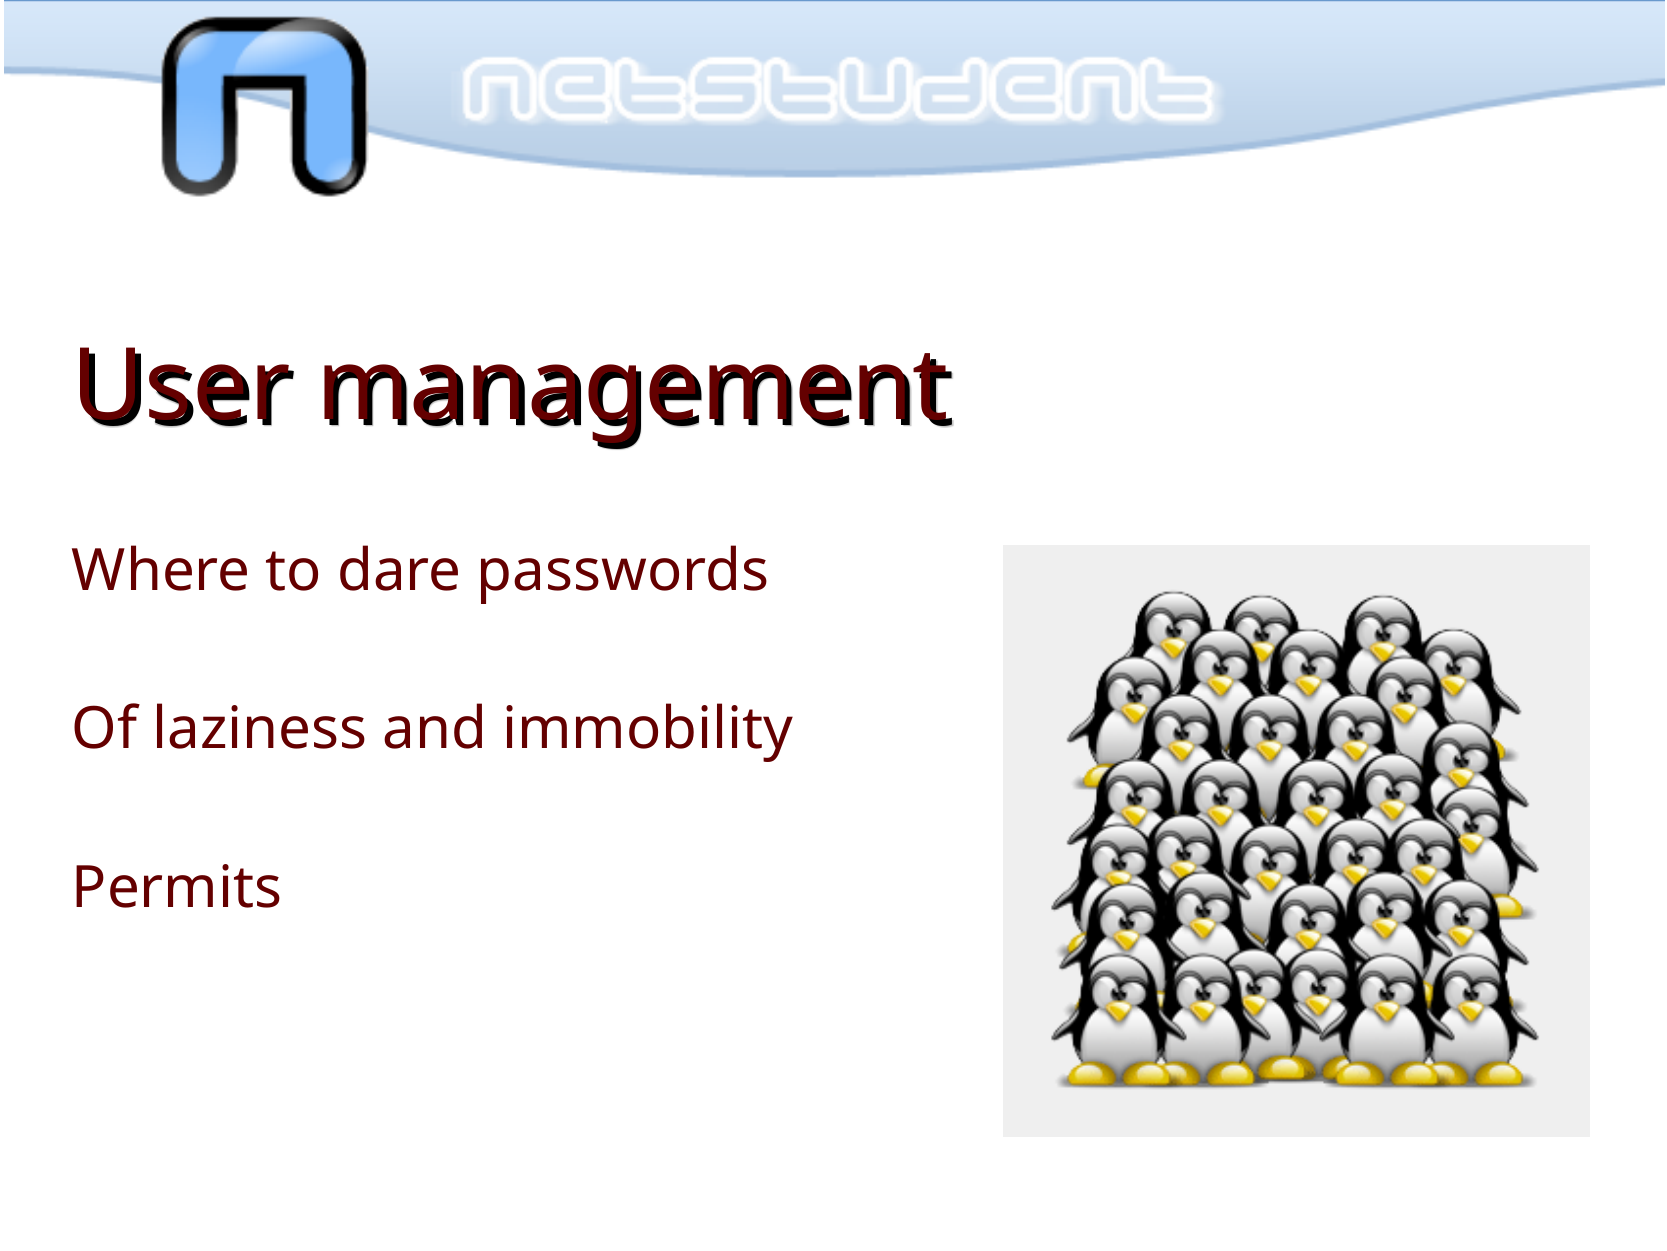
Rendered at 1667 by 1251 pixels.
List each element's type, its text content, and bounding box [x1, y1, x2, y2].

title User management Where to dare passwords Of laziness and immobility Permits [65, 333, 1456, 904]
picture [0, 0, 1667, 1251]
